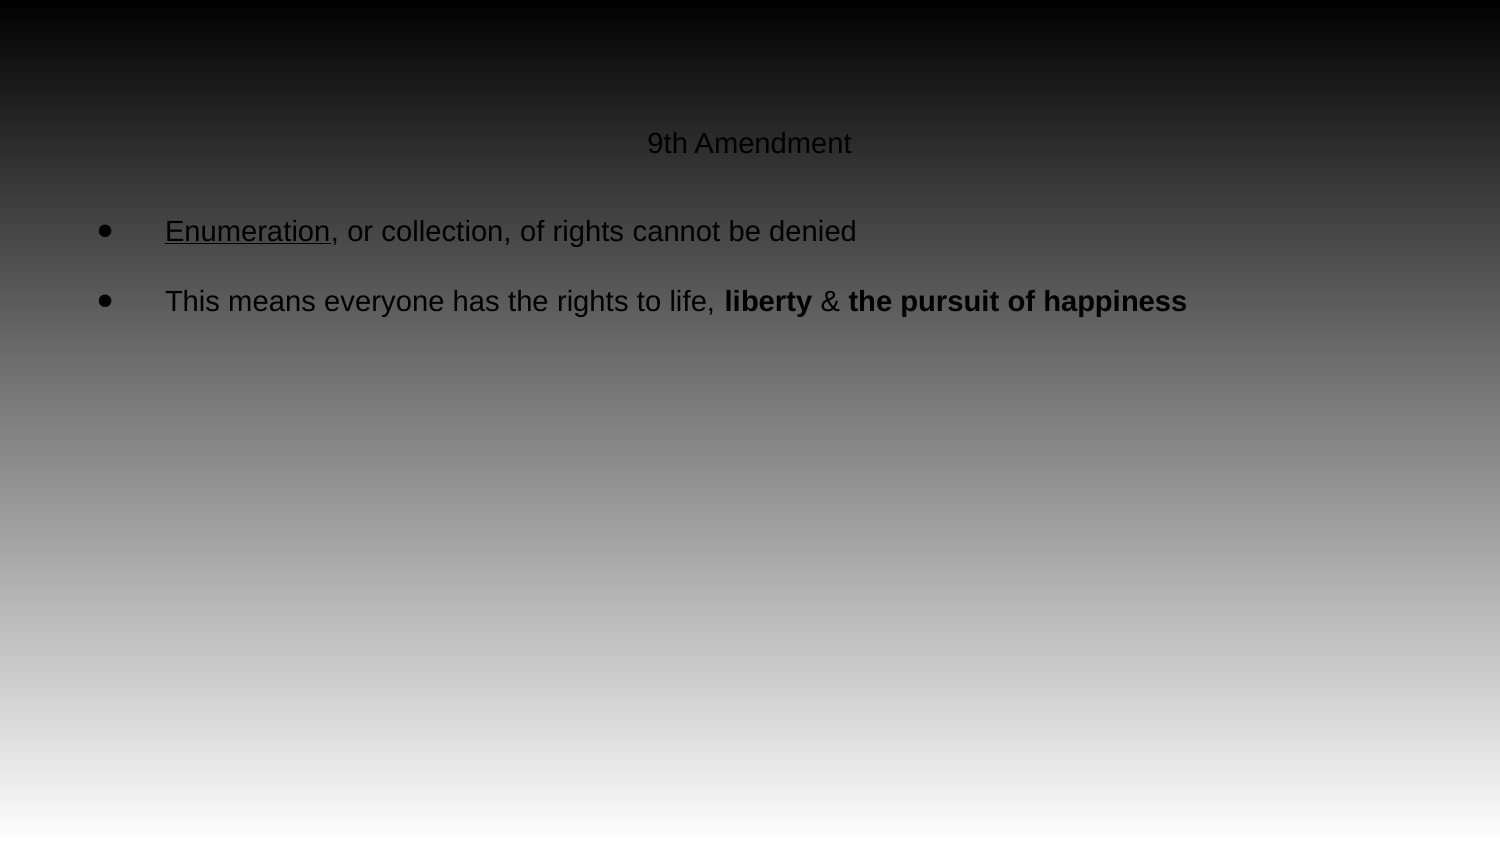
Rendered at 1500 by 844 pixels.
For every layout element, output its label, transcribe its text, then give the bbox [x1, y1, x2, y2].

list Enumeration, or collection, of rights cannot be denied This means everyone has the rights to life, liberty & the pursuit of happiness [75, 196, 1425, 808]
title 9th Amendment [75, 33, 1425, 175]
